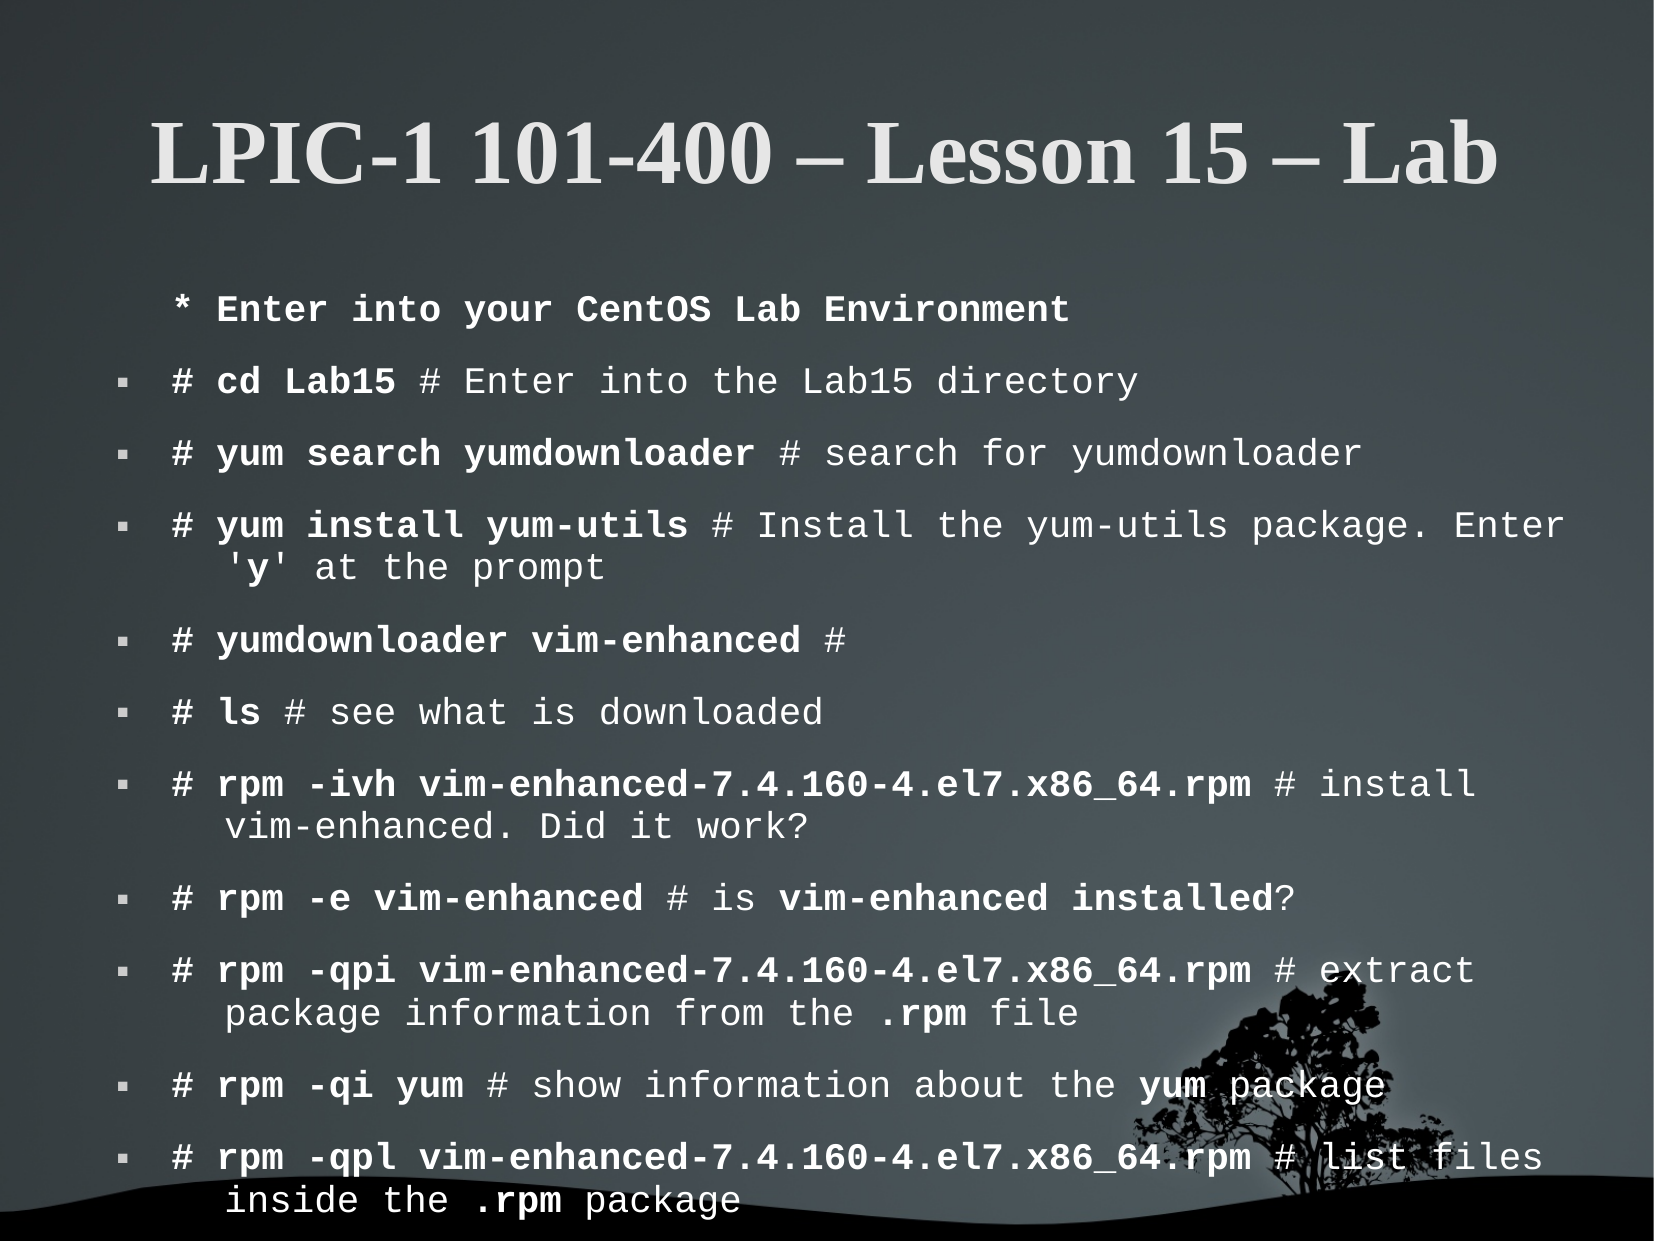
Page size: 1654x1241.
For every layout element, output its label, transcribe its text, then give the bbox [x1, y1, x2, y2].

list * Enter into your CentOS Lab Environment # cd Lab15 # Enter into the Lab15 directory # yum search yumdownloader # search for yumdownloader # yum install yum-utils # Install the yum-utils package. Enter 'y' at the prompt # yumdownloader vim-enhanced # # ls # see what is downloaded # rpm -ivh vim-enhanced-7.4.160-4.el7.x86_64.rpm # install vim-enhanced. Did it work? # rpm -e vim-enhanced # is vim-enhanced installed? # rpm -qpi vim-enhanced-7.4.160-4.el7.x86_64.rpm # extract package information from the .rpm file # rpm -qi yum # show information about the yum package # rpm -qpl vim-enhanced-7.4.160-4.el7.x86_64.rpm # list files inside the .rpm package # rpm -ql yum # list files for the yum package [82, 290, 1571, 1118]
picture [0, 0, 1654, 1241]
title LPIC-1 101-400 – Lesson 15 – Lab [82, 49, 1571, 257]
